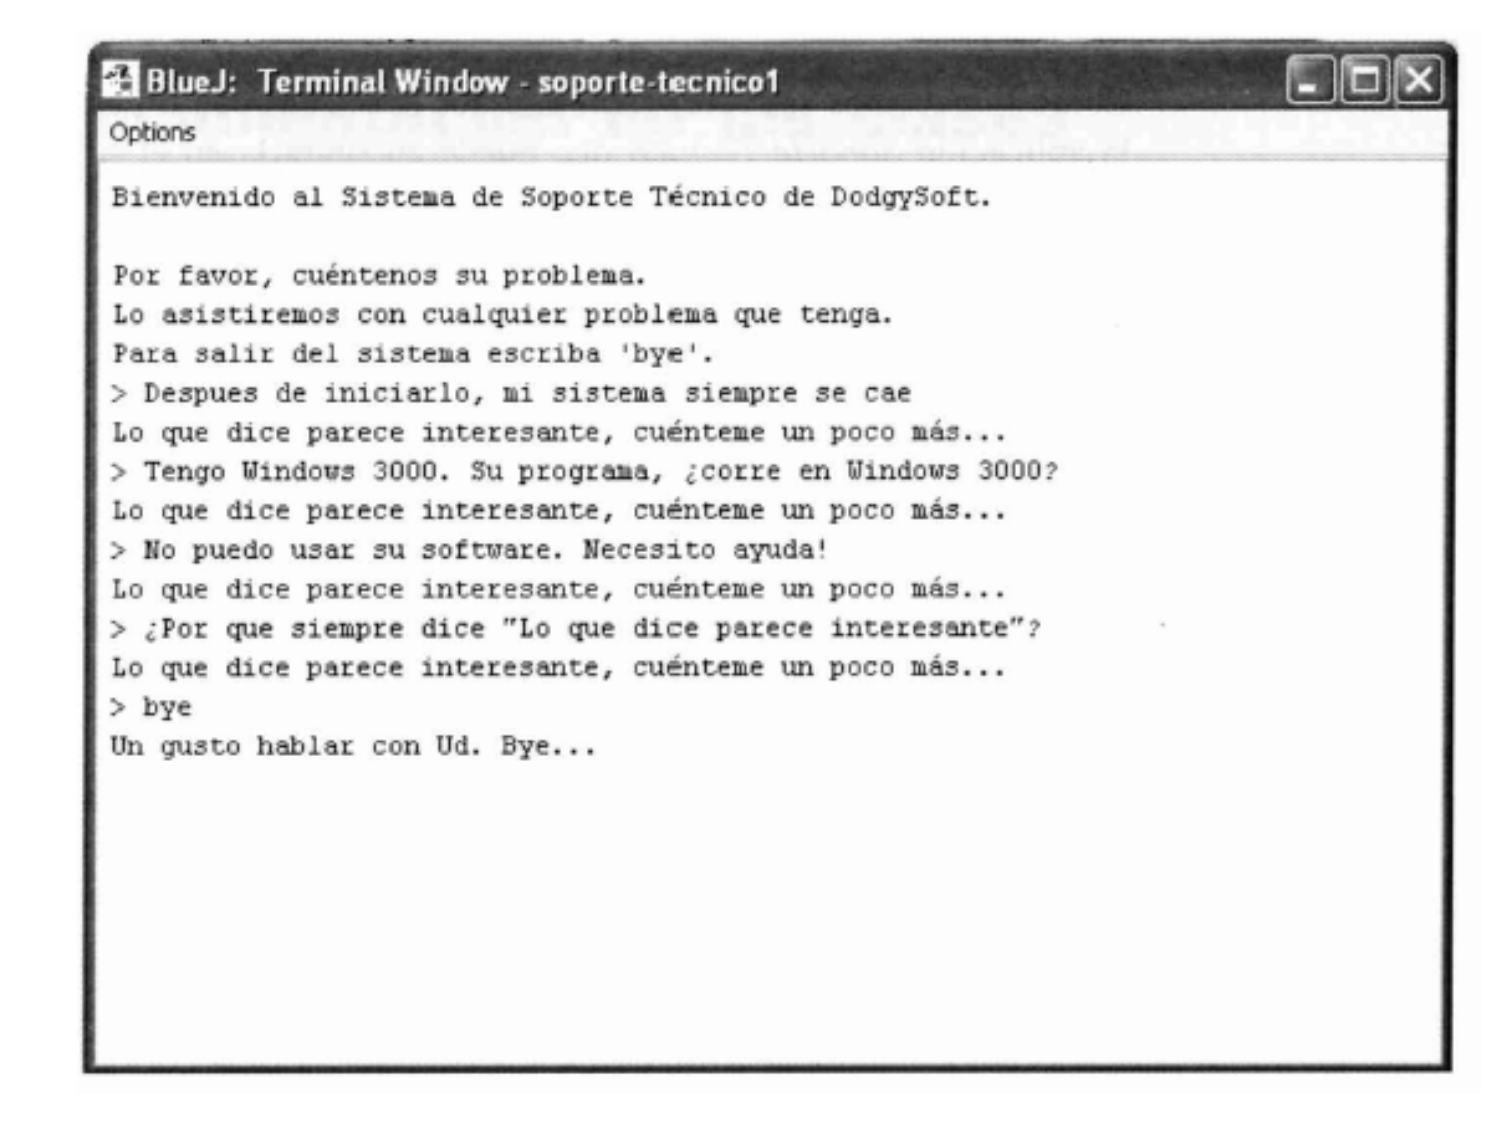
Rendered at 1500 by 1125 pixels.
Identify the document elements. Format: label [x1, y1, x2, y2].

picture [76, 30, 1481, 1094]
